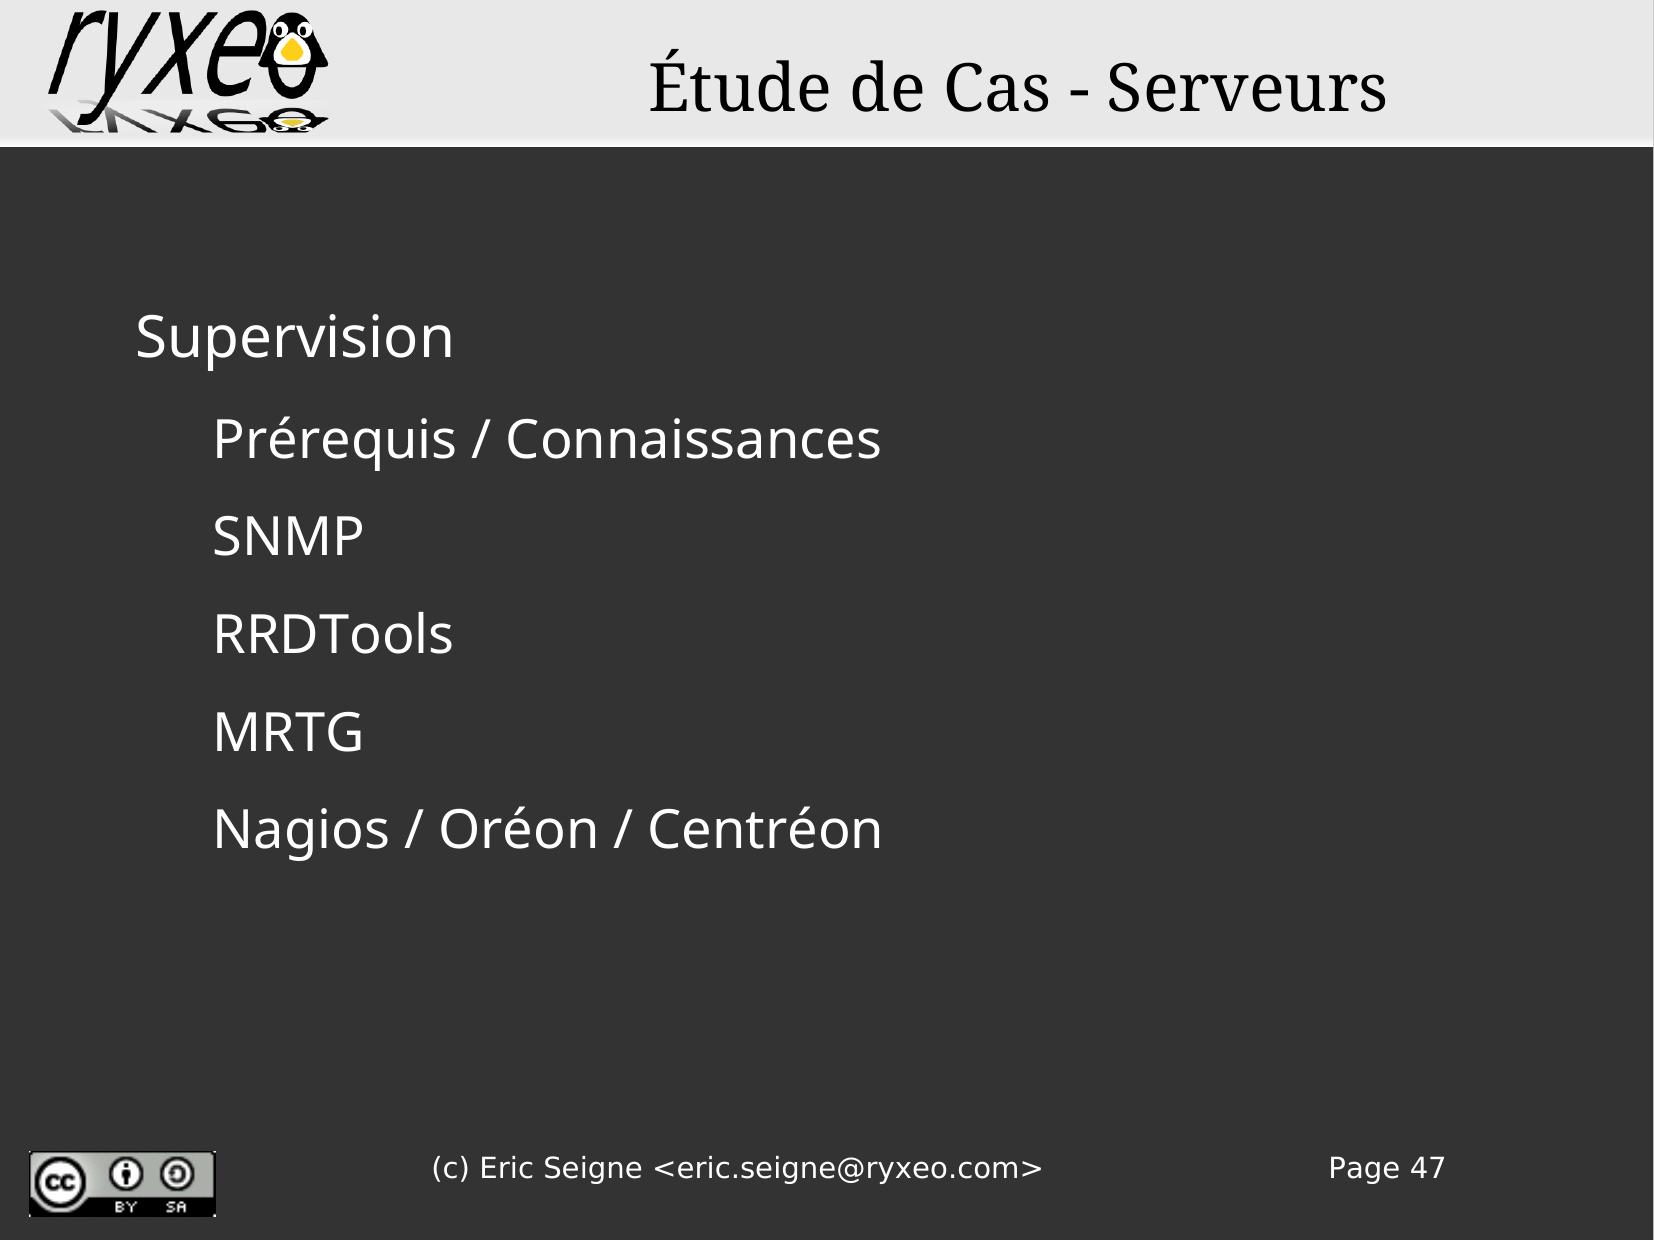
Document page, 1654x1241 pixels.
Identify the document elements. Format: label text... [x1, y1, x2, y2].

title Étude de Cas - Serveurs [442, 36, 1595, 135]
picture [0, 0, 1654, 147]
picture [29, 1151, 216, 1217]
list Supervision Prérequis / Connaissances SNMP RRDTools MRTG Nagios / Oréon / Centréon [118, 295, 1522, 1117]
